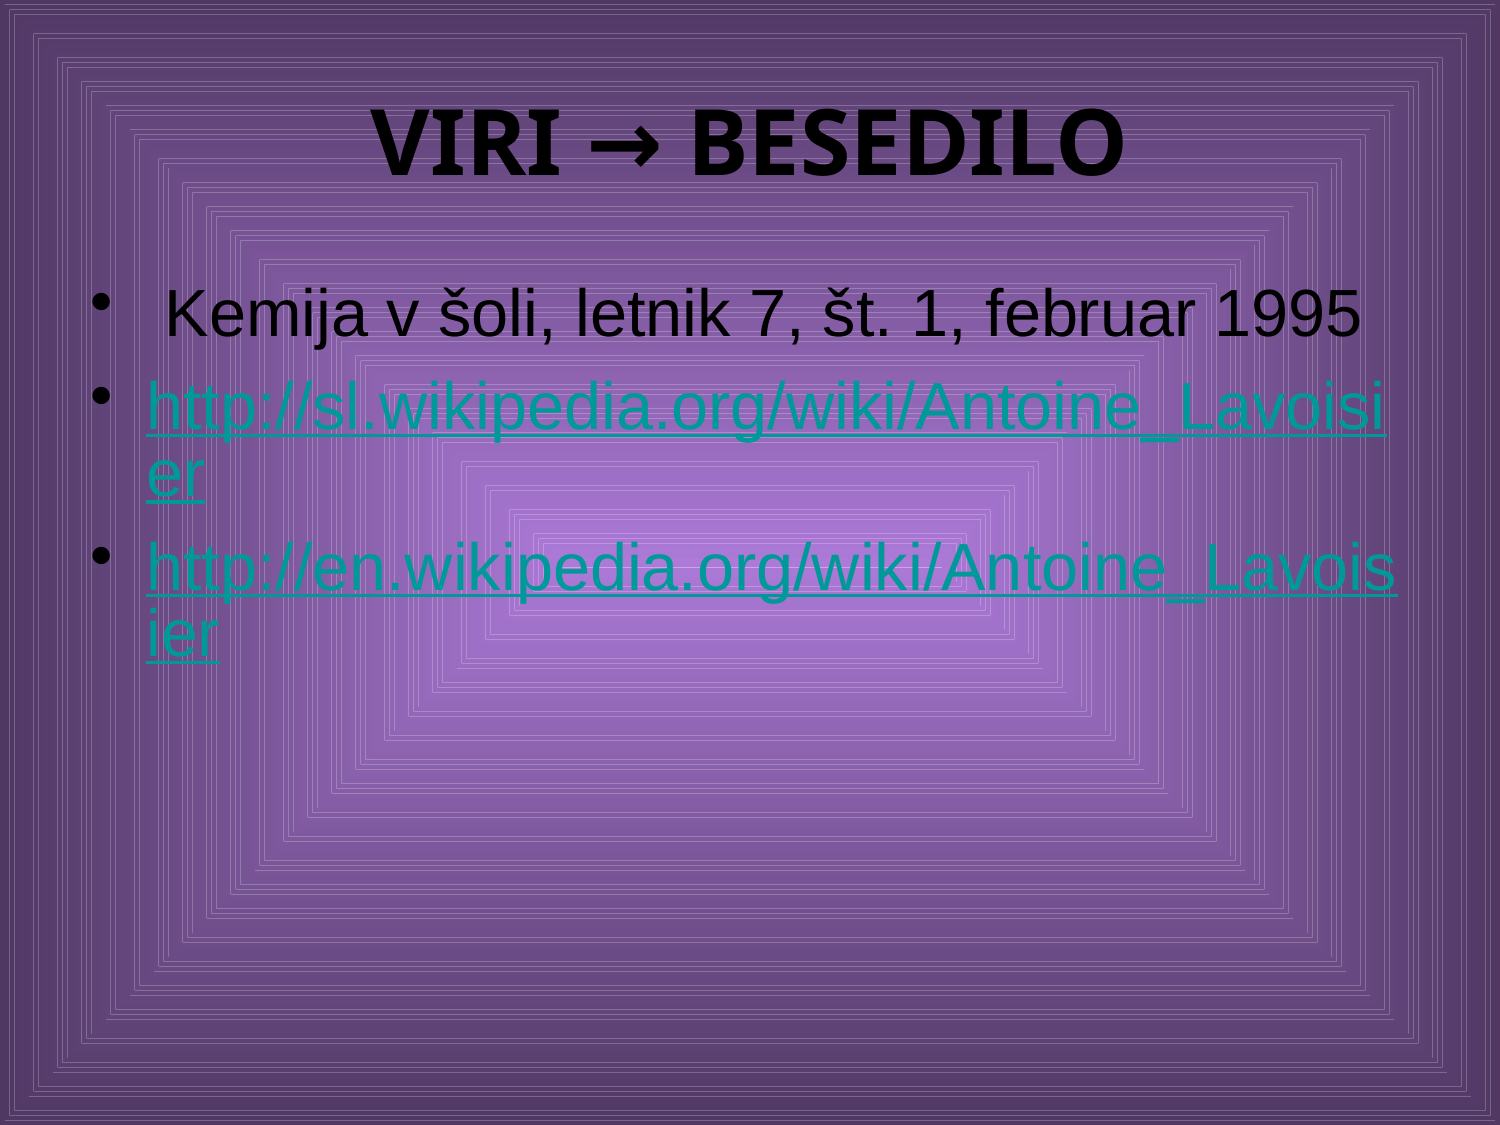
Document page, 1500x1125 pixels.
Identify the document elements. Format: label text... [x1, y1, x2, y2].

title VIRI → BESEDILO [75, 45, 1425, 233]
list Kemija v šoli, letnik 7, št. 1, februar 1995 http://sl.wikipedia.org/wiki/Antoine_Lavoisier http://en.wikipedia.org/wiki/Antoine_Lavoisier [75, 262, 1425, 1005]
